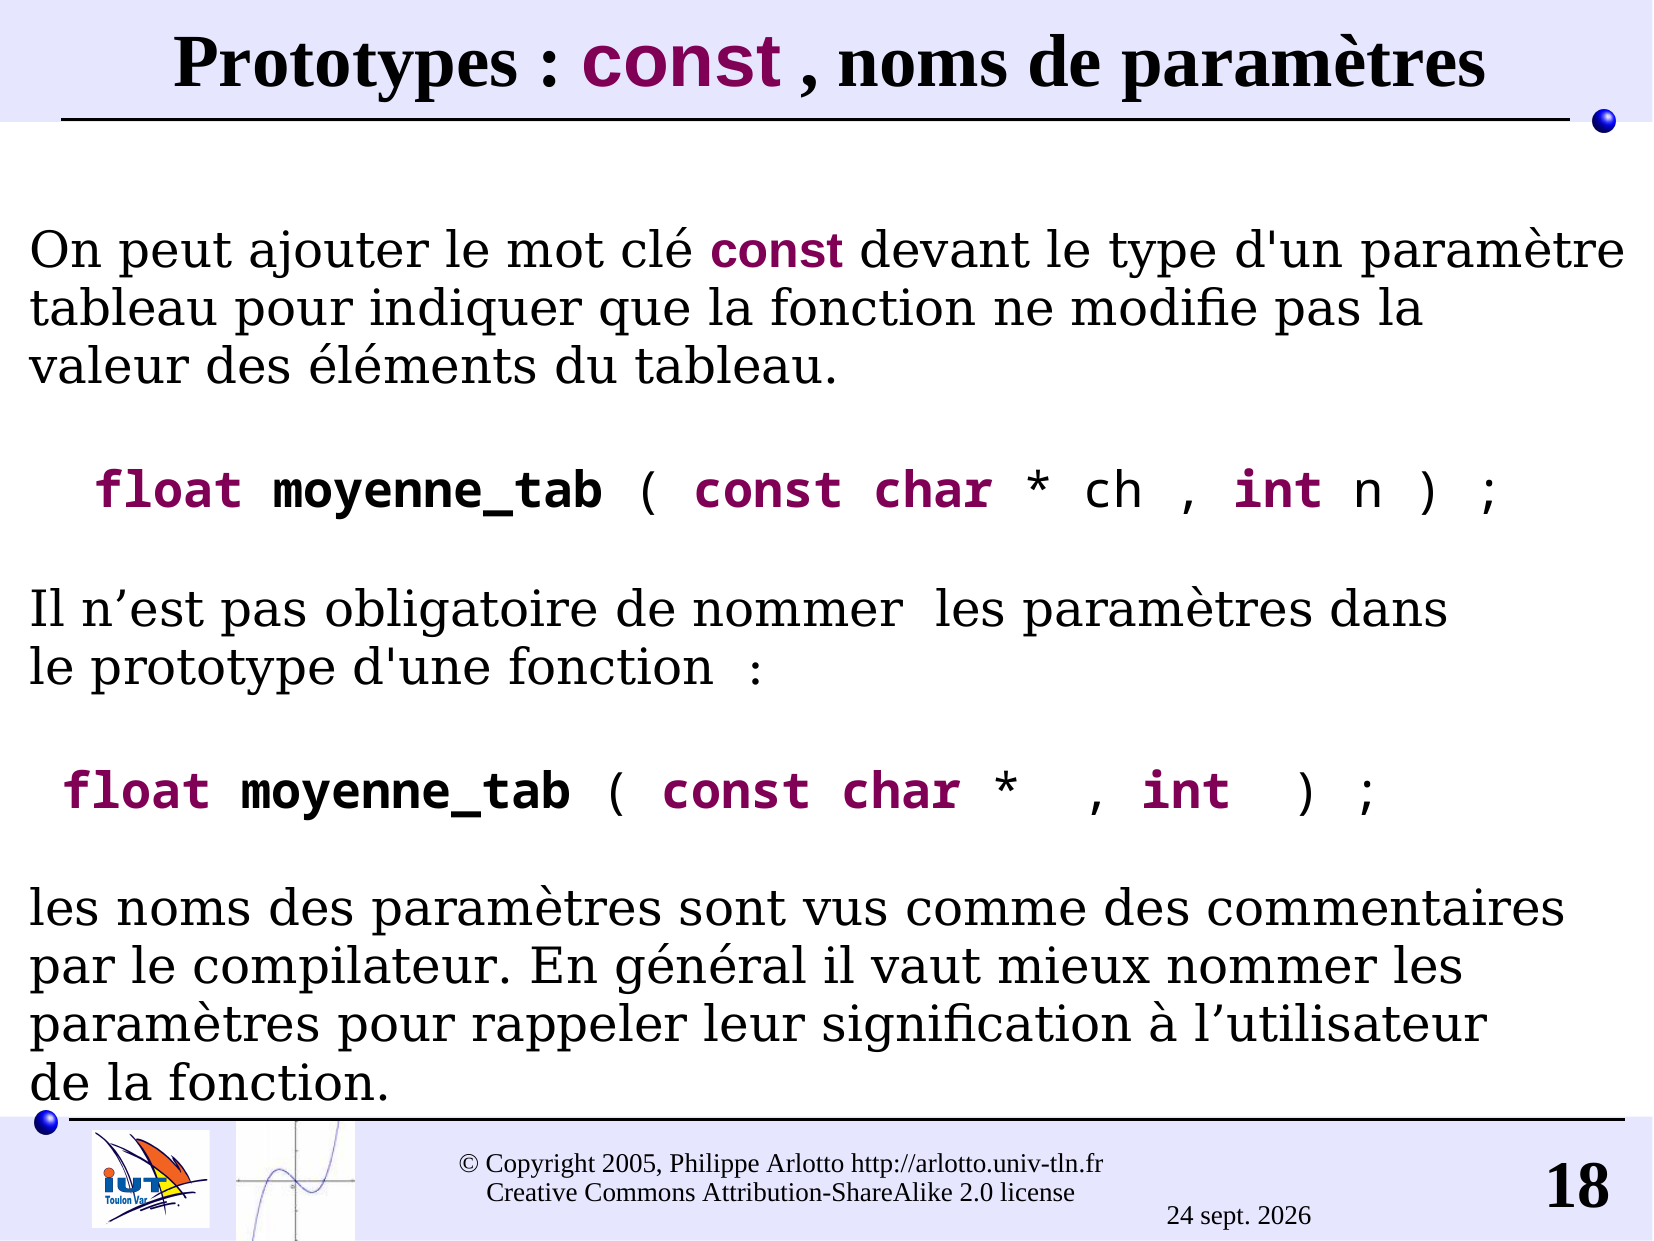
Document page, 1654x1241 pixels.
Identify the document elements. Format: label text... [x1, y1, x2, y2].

text_box On peut ajouter le mot clé const devant le type d'un paramètre tableau pour indiquer que la fonction ne modifie pas la valeur des éléments du tableau. float moyenne_tab ( const char * ch , int n ) ; Il n’est pas obligatoire de nommer les paramètres dans le prototype d'une fonction : float moyenne_tab ( const char * , int ) ; les noms des paramètres sont vus comme des commentaires par le compilateur. En général il vaut mieux nommer les paramètres pour rappeler leur signification à l’utilisateur de la fonction. [29, 220, 1627, 1150]
picture [236, 1150, 355, 1241]
title Prototypes : const , noms de paramètres [95, 11, 1585, 110]
